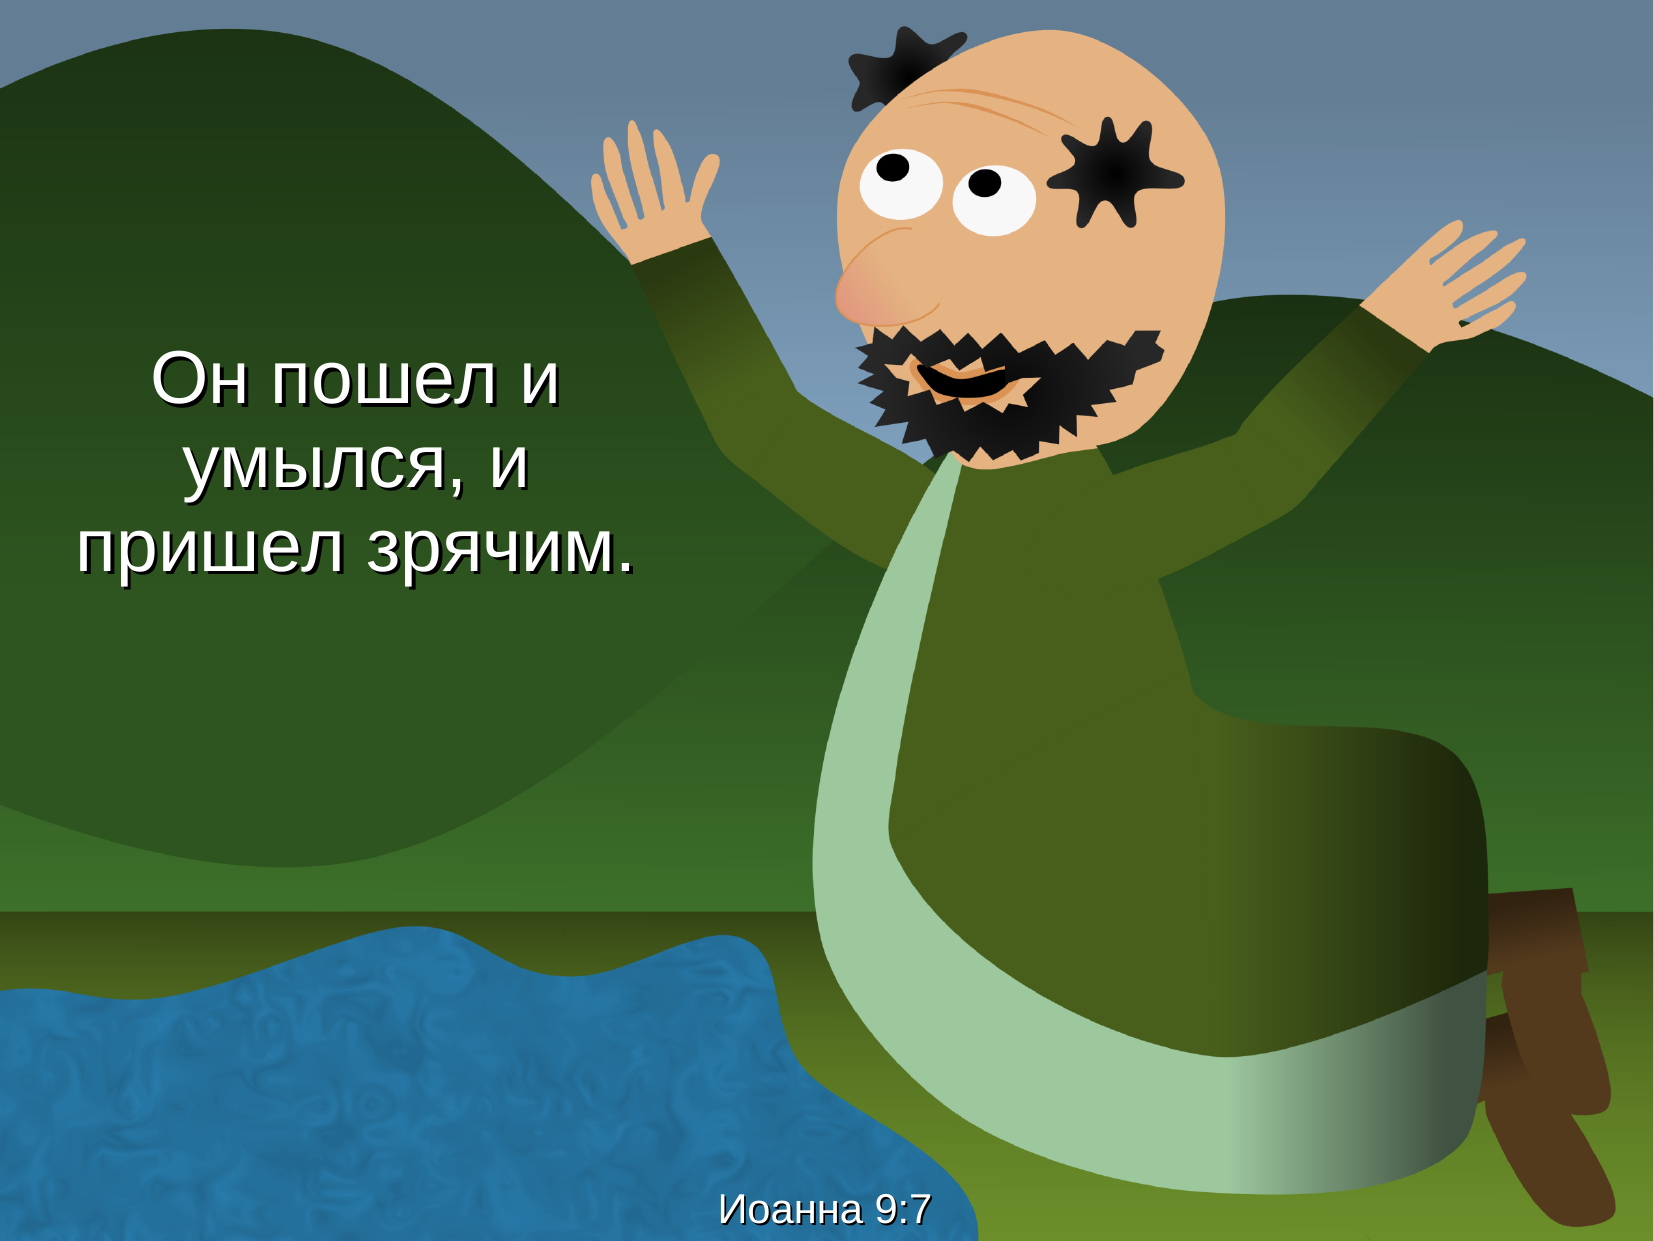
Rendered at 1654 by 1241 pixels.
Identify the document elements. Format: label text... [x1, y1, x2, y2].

text_box Он пошел и умылся, и пришел зрячим. [37, 324, 676, 676]
text_box Иоанна 9:7 [37, 1175, 1613, 1238]
picture [0, 0, 1654, 1241]
